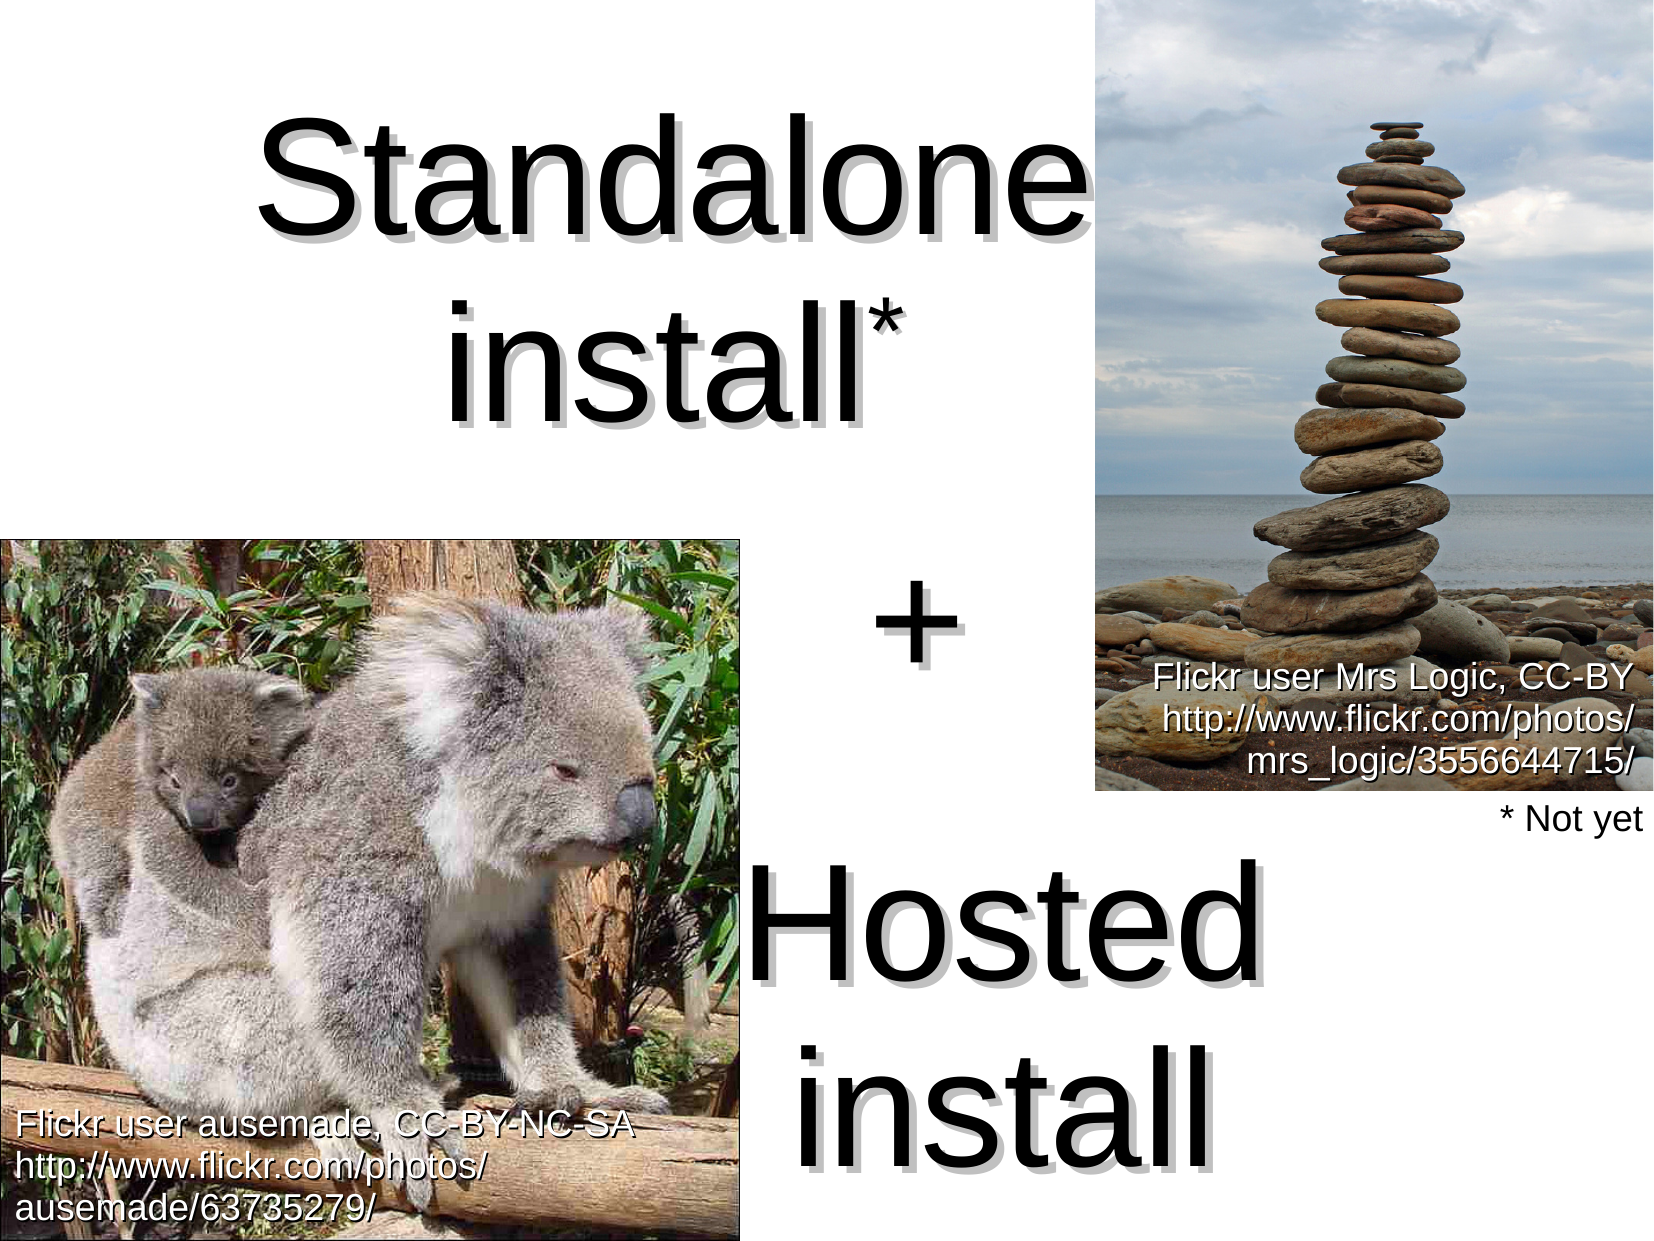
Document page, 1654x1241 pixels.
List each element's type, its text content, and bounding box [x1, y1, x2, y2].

text_box Hosted install [739, 790, 1654, 1241]
text_box Flickr user Mrs Logic, CC-BY http://www.flickr.com/photos/ mrs_logic/3556644715/ [1136, 648, 1650, 789]
picture [1095, 0, 1654, 790]
subtitle Standalone install* [0, 0, 1095, 541]
text_box Flickr user ausemade, CC-BY-NC-SA http://www.flickr.com/photos/ ausemade/63735279/ [0, 1095, 651, 1236]
text_box + [739, 450, 1096, 790]
picture [0, 541, 739, 1241]
